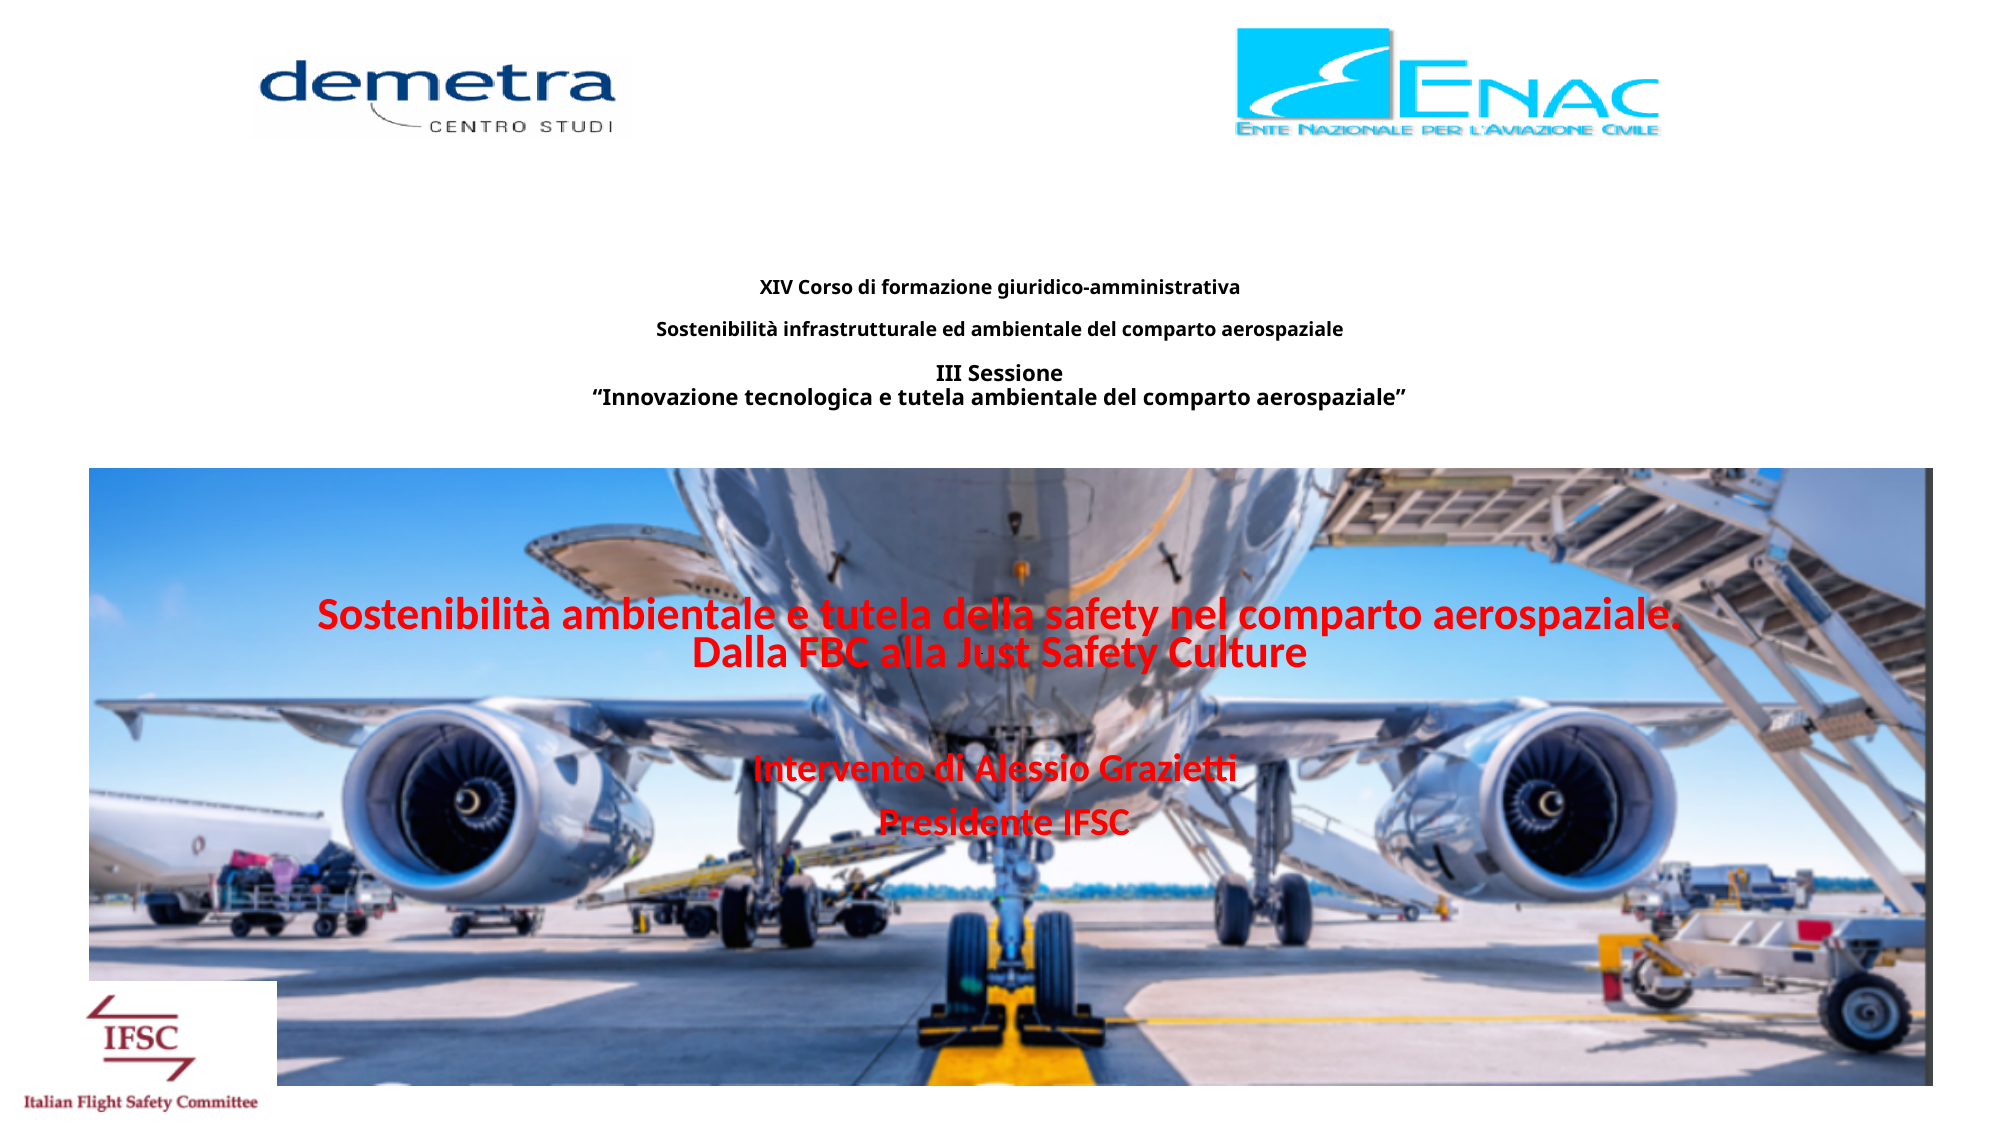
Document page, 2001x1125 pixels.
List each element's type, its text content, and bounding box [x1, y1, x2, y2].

picture [210, 0, 1790, 177]
picture [16, 468, 1933, 1125]
title XIV Corso di formazione giuridico-amministrativa Sostenibilità infrastrutturale ed ambientale del comparto aerospaziale III Sessione “Innovazione tecnologica e tutela ambientale del comparto aerospaziale” [249, 256, 1750, 480]
subtitle Sostenibilità ambientale e tutela della safety nel comparto aerospaziale. Dalla FBC alla Just Safety Culture Intervento di Alessio Grazietti Presidente IFSC [249, 590, 1750, 863]
